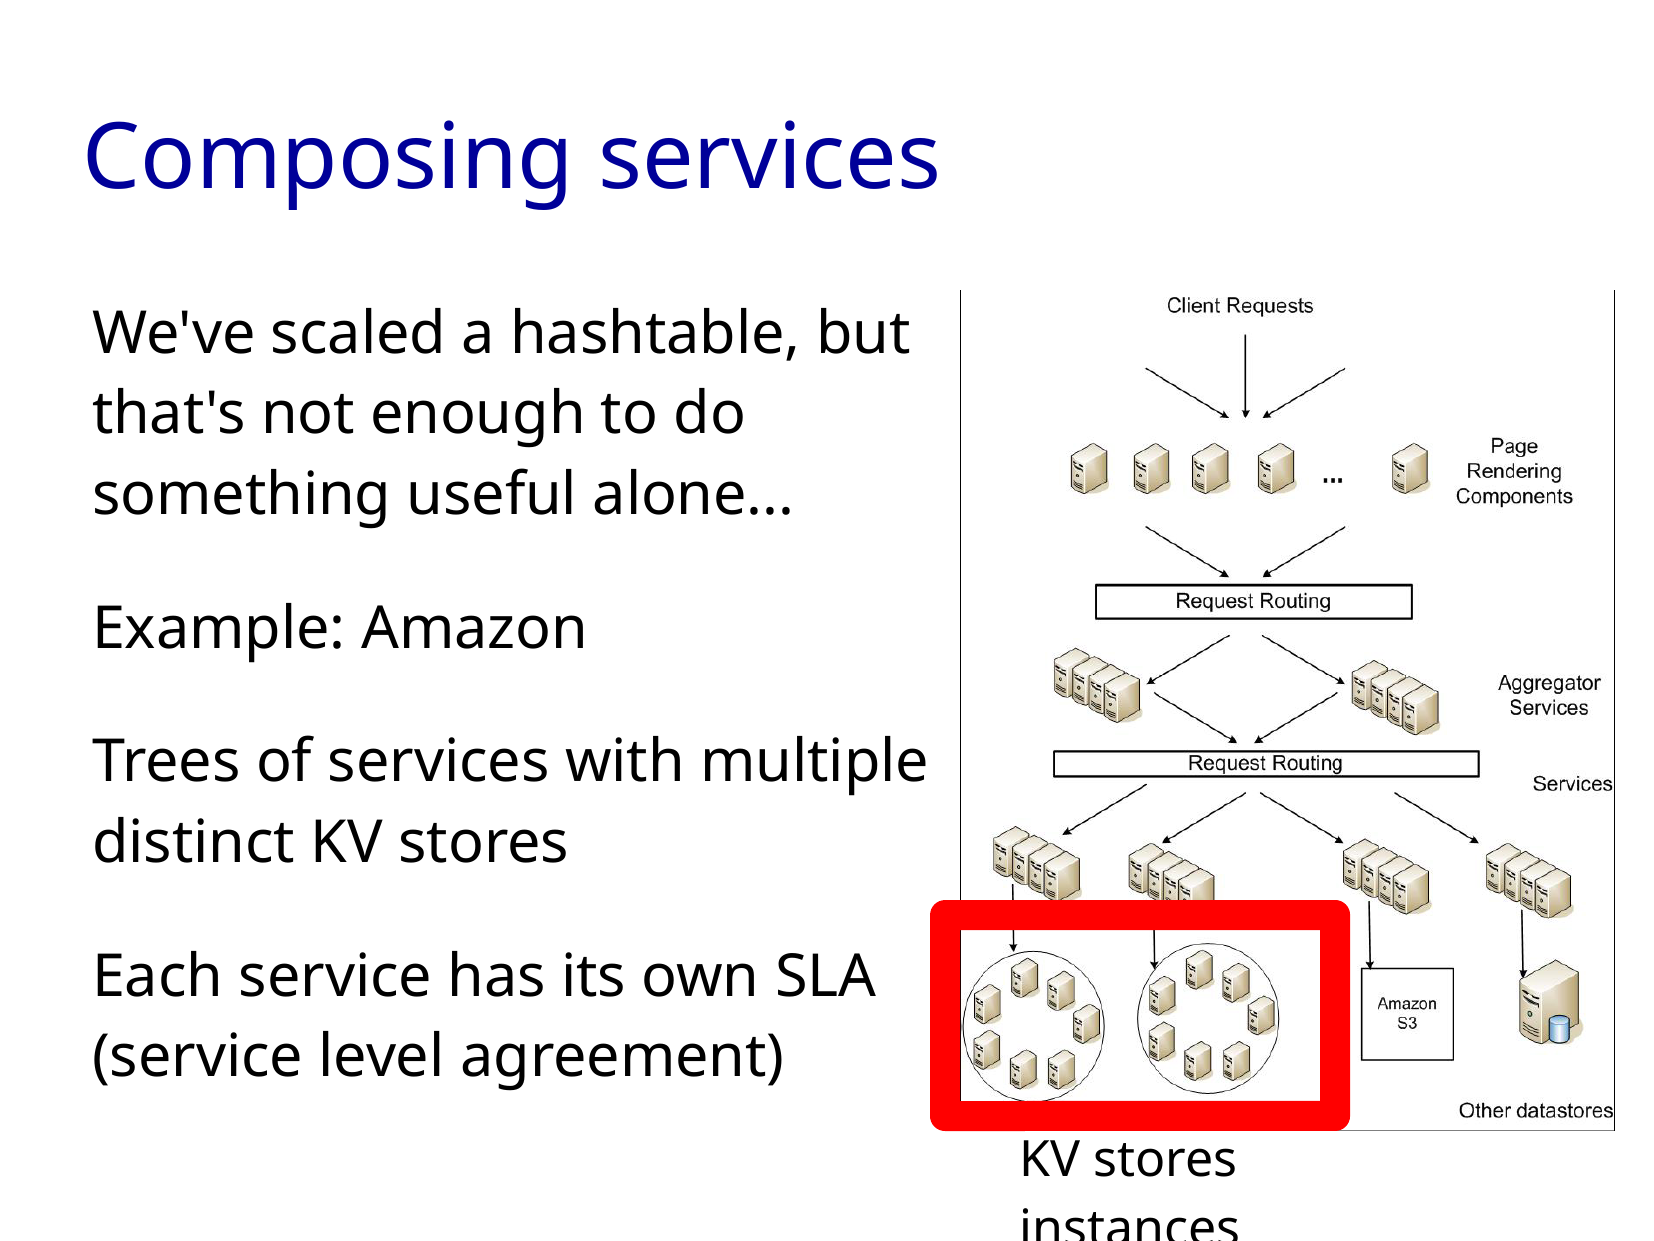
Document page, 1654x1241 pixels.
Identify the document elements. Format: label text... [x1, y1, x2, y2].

picture [961, 931, 1320, 1101]
title Composing services [82, 49, 1571, 257]
list We've scaled a hashtable, but that's not enough to do something useful alone... Example: Amazon Trees of services with multiple distinct KV stores Each service has its own SLA (service level agreement) [60, 290, 960, 1096]
picture [960, 290, 1615, 1131]
text_box KV stores instances [1005, 1116, 1261, 1241]
